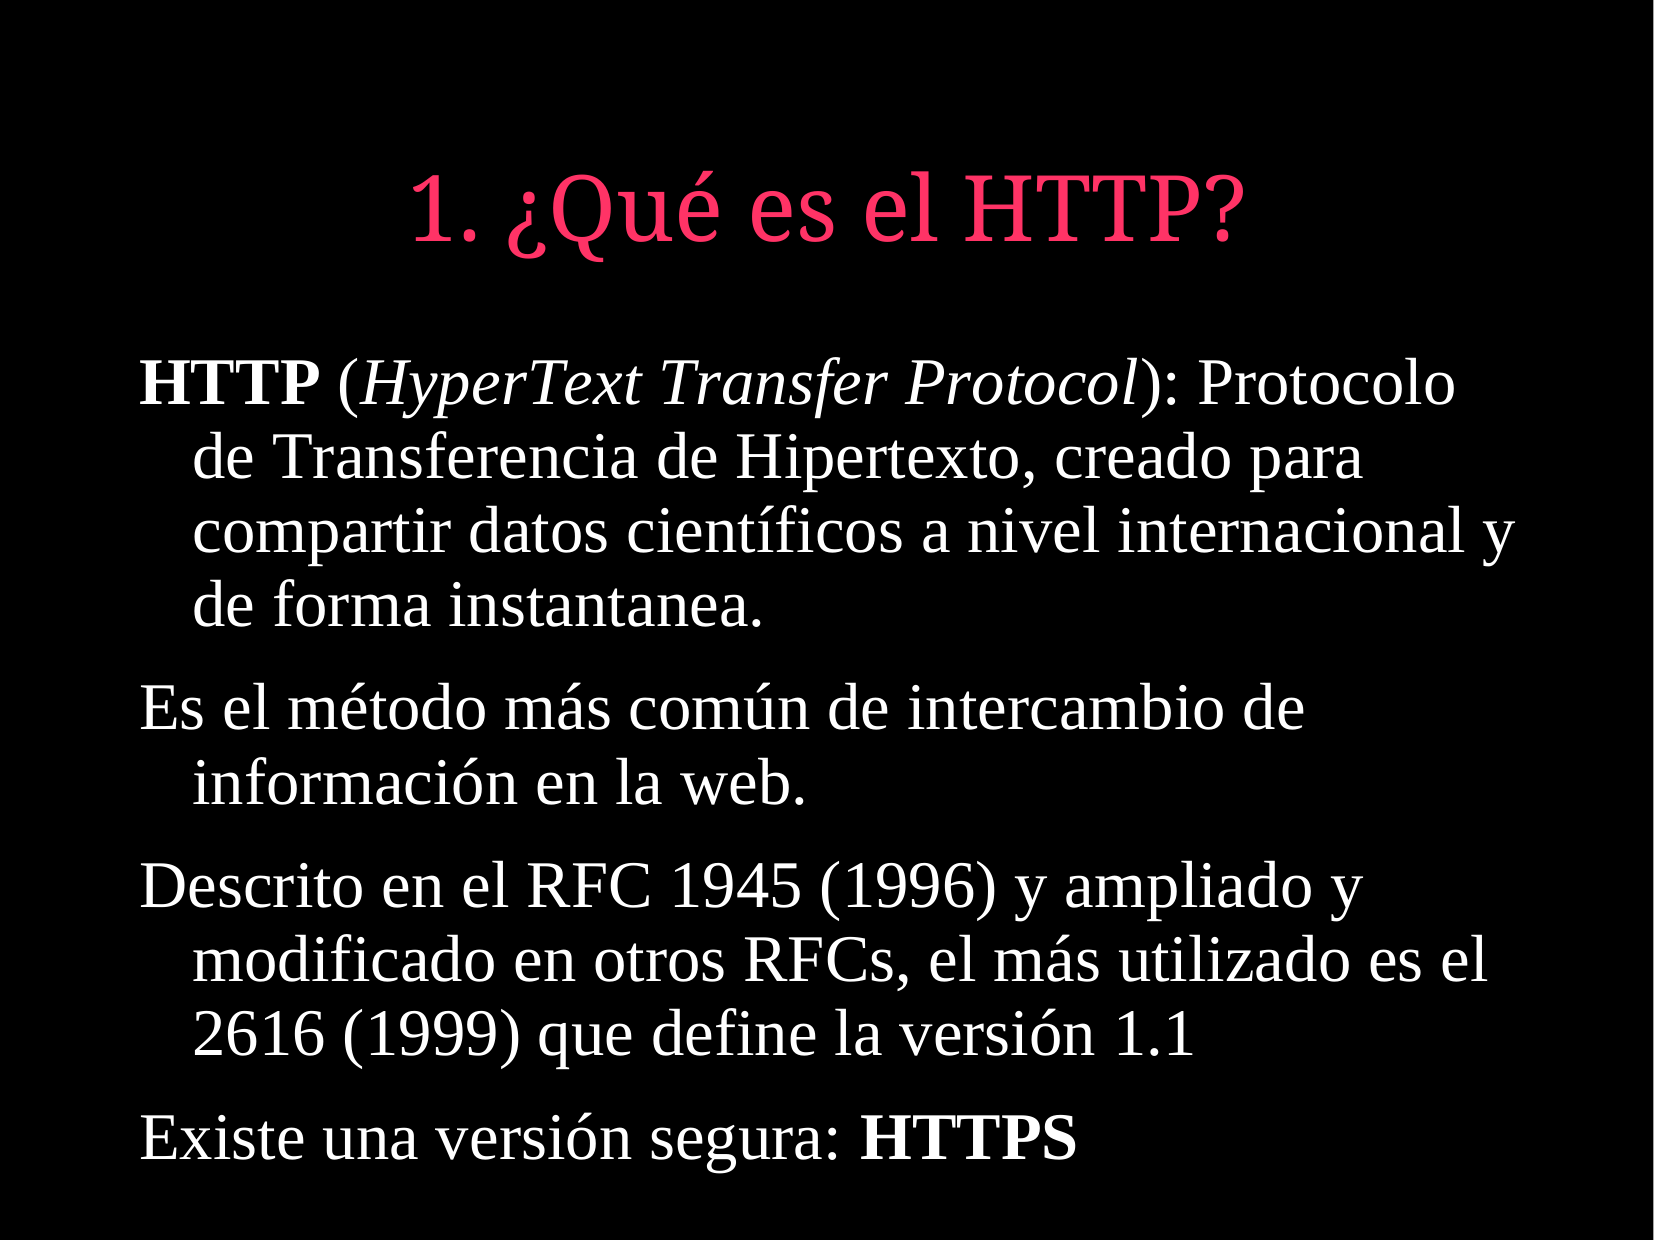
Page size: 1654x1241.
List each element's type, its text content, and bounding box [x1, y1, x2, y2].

title 1. ¿Qué es el HTTP? [121, 102, 1534, 311]
list HTTP (HyperText Transfer Protocol): Protocolo de Transferencia de Hipertexto, creado para compartir datos científicos a nivel internacional y de forma instantanea. Es el método más común de intercambio de información en la web. Descrito en el RFC 1945 (1996) y ampliado y modificado en otros RFCs, el más utilizado es el 2616 (1999) que define la versión 1.1 Existe una versión segura: HTTPS [121, 344, 1534, 1174]
